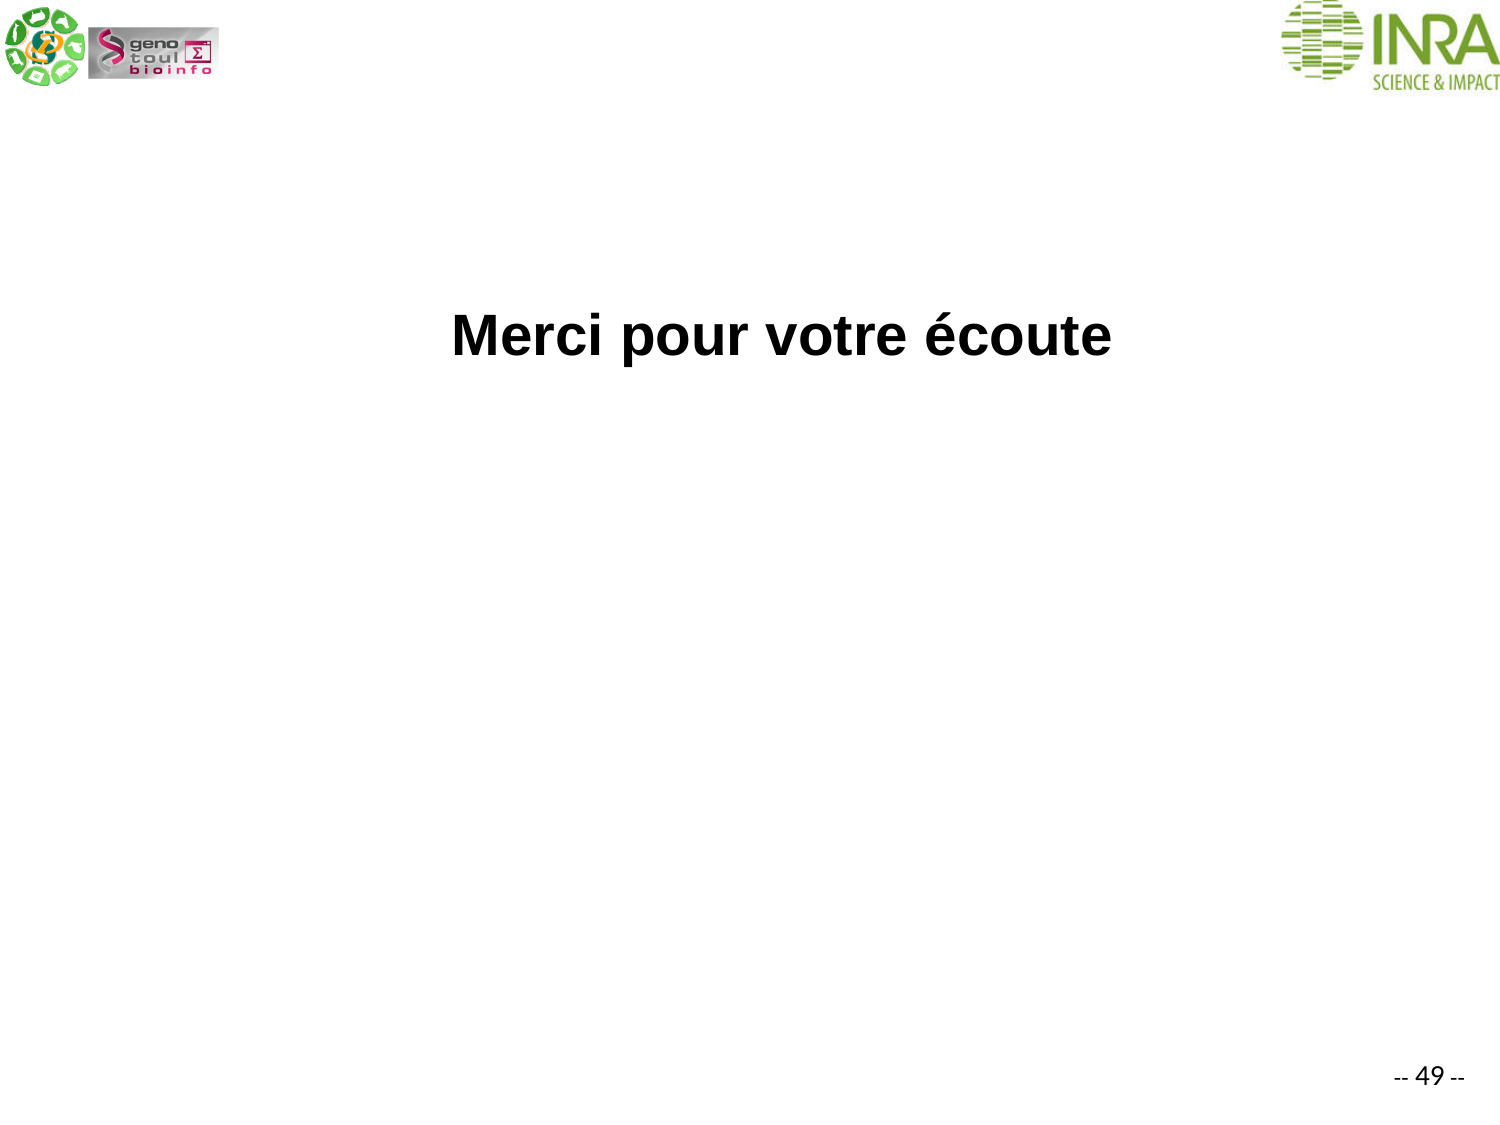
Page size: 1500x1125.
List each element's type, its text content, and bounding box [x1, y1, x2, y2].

text_box Merci pour votre écoute [159, 295, 1406, 720]
picture [5, 7, 85, 86]
picture [1281, 0, 1500, 110]
picture [88, 27, 219, 79]
